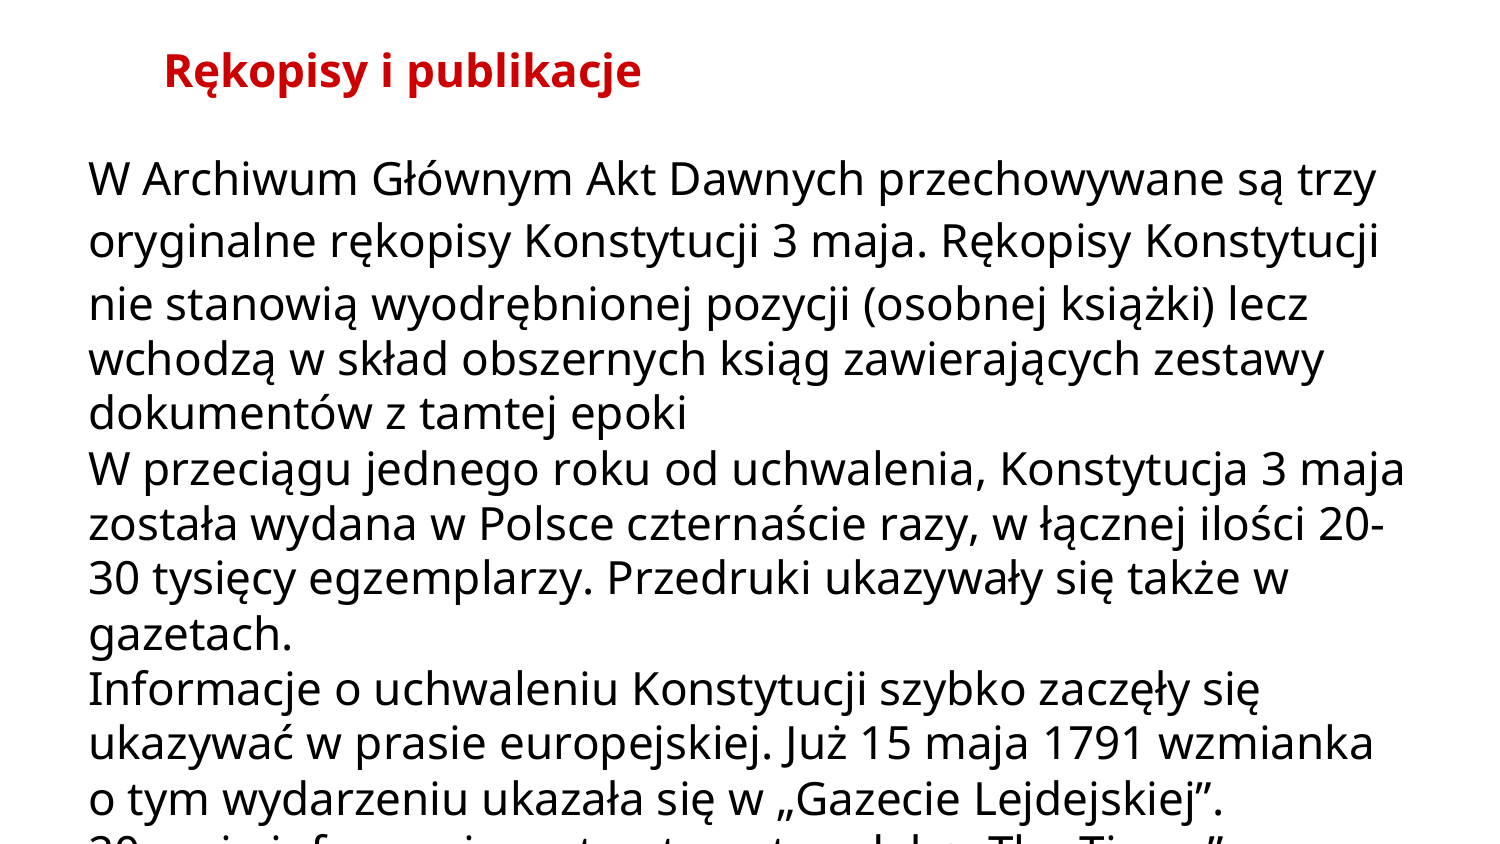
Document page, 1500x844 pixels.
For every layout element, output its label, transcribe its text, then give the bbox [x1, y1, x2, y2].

title Rękopisy i publikacje W Archiwum Głównym Akt Dawnych przechowywane są trzy oryginalne rękopisy Konstytucji 3 maja. Rękopisy Konstytucji nie stanowią wyodrębnionej pozycji (osobnej książki) lecz wchodzą w skład obszernych ksiąg zawierających zestawy dokumentów z tamtej epoki W przeciągu jednego roku od uchwalenia, Konstytucja 3 maja została wydana w Polsce czternaście razy, w łącznej ilości 20-30 tysięcy egzemplarzy. Przedruki ukazywały się także w gazetach. Informacje o uchwaleniu Konstytucji szybko zaczęły się ukazywać w prasie europejskiej. Już 15 maja 1791 wzmianka o tym wydarzeniu ukazała się w „Gazecie Lejdejskiej”. 20 maja informacje na ten temat podały: „The Times” oraz „The Morning Chronicle”. W czerwcu 1791 w trzech brytyjskich gazetach ukazał się przetłumaczony tekst Konstytucji 3 maja [73, 26, 1428, 817]
